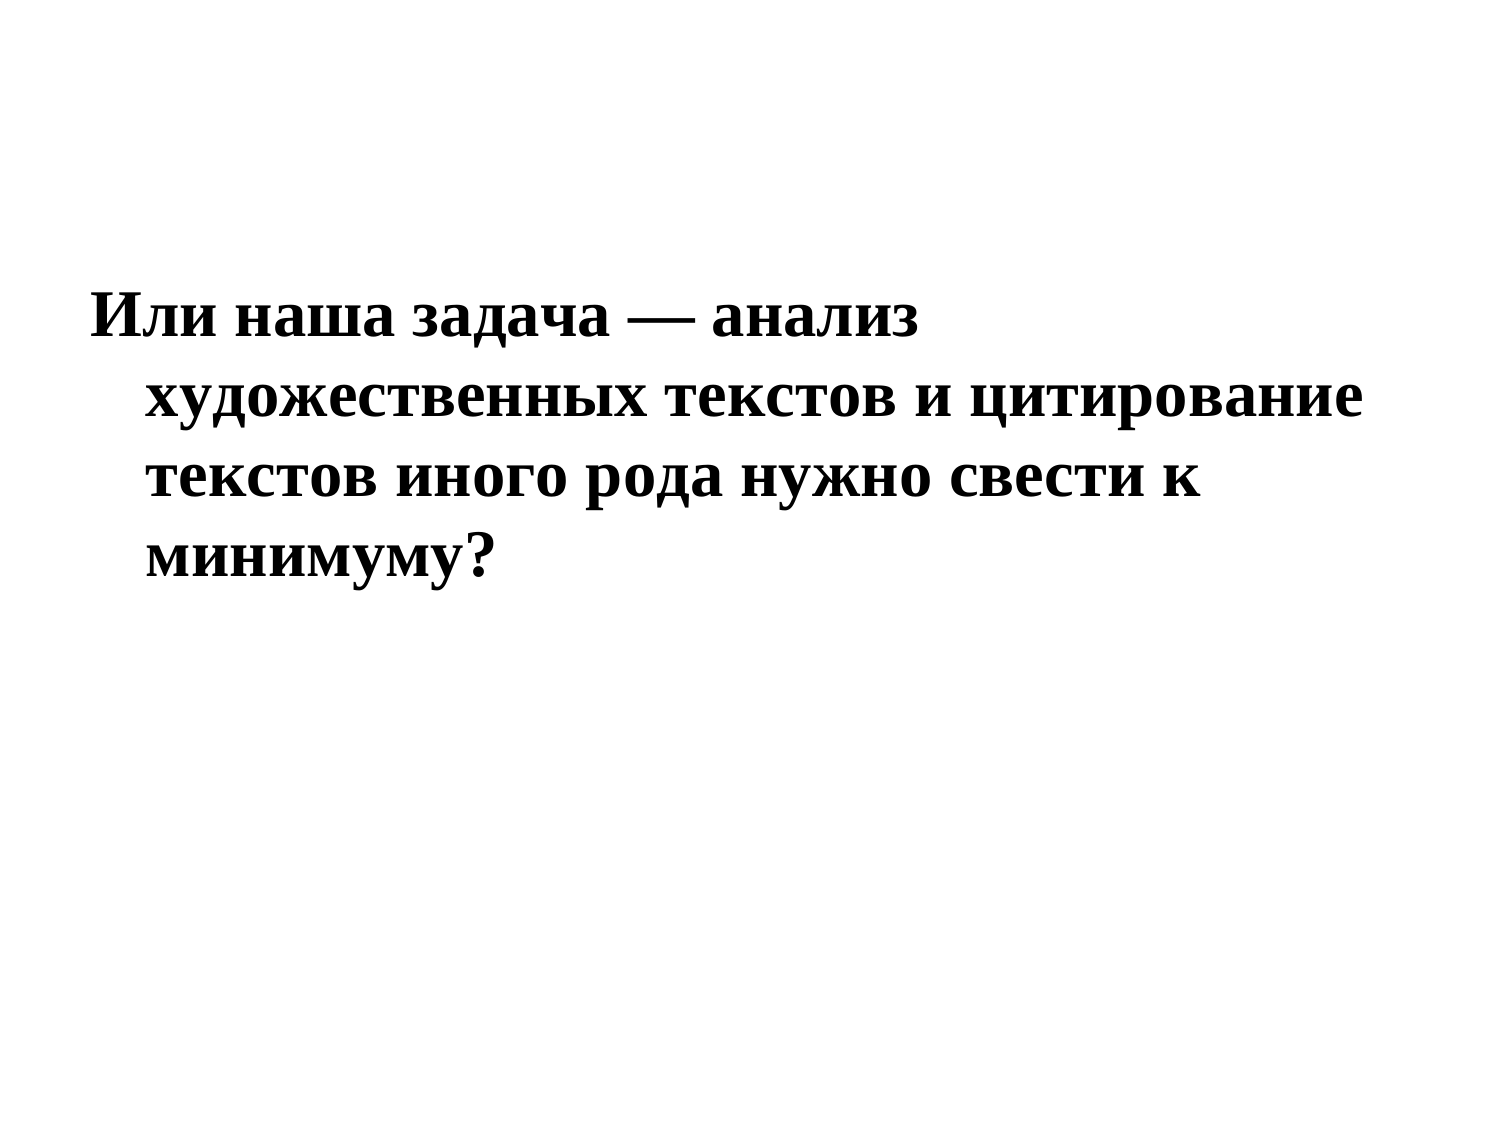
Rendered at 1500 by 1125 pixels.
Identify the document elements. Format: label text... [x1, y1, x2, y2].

list Или наша задача — анализ художественных текстов и цитирование текстов иного рода нужно свести к минимуму? [74, 262, 1425, 1006]
